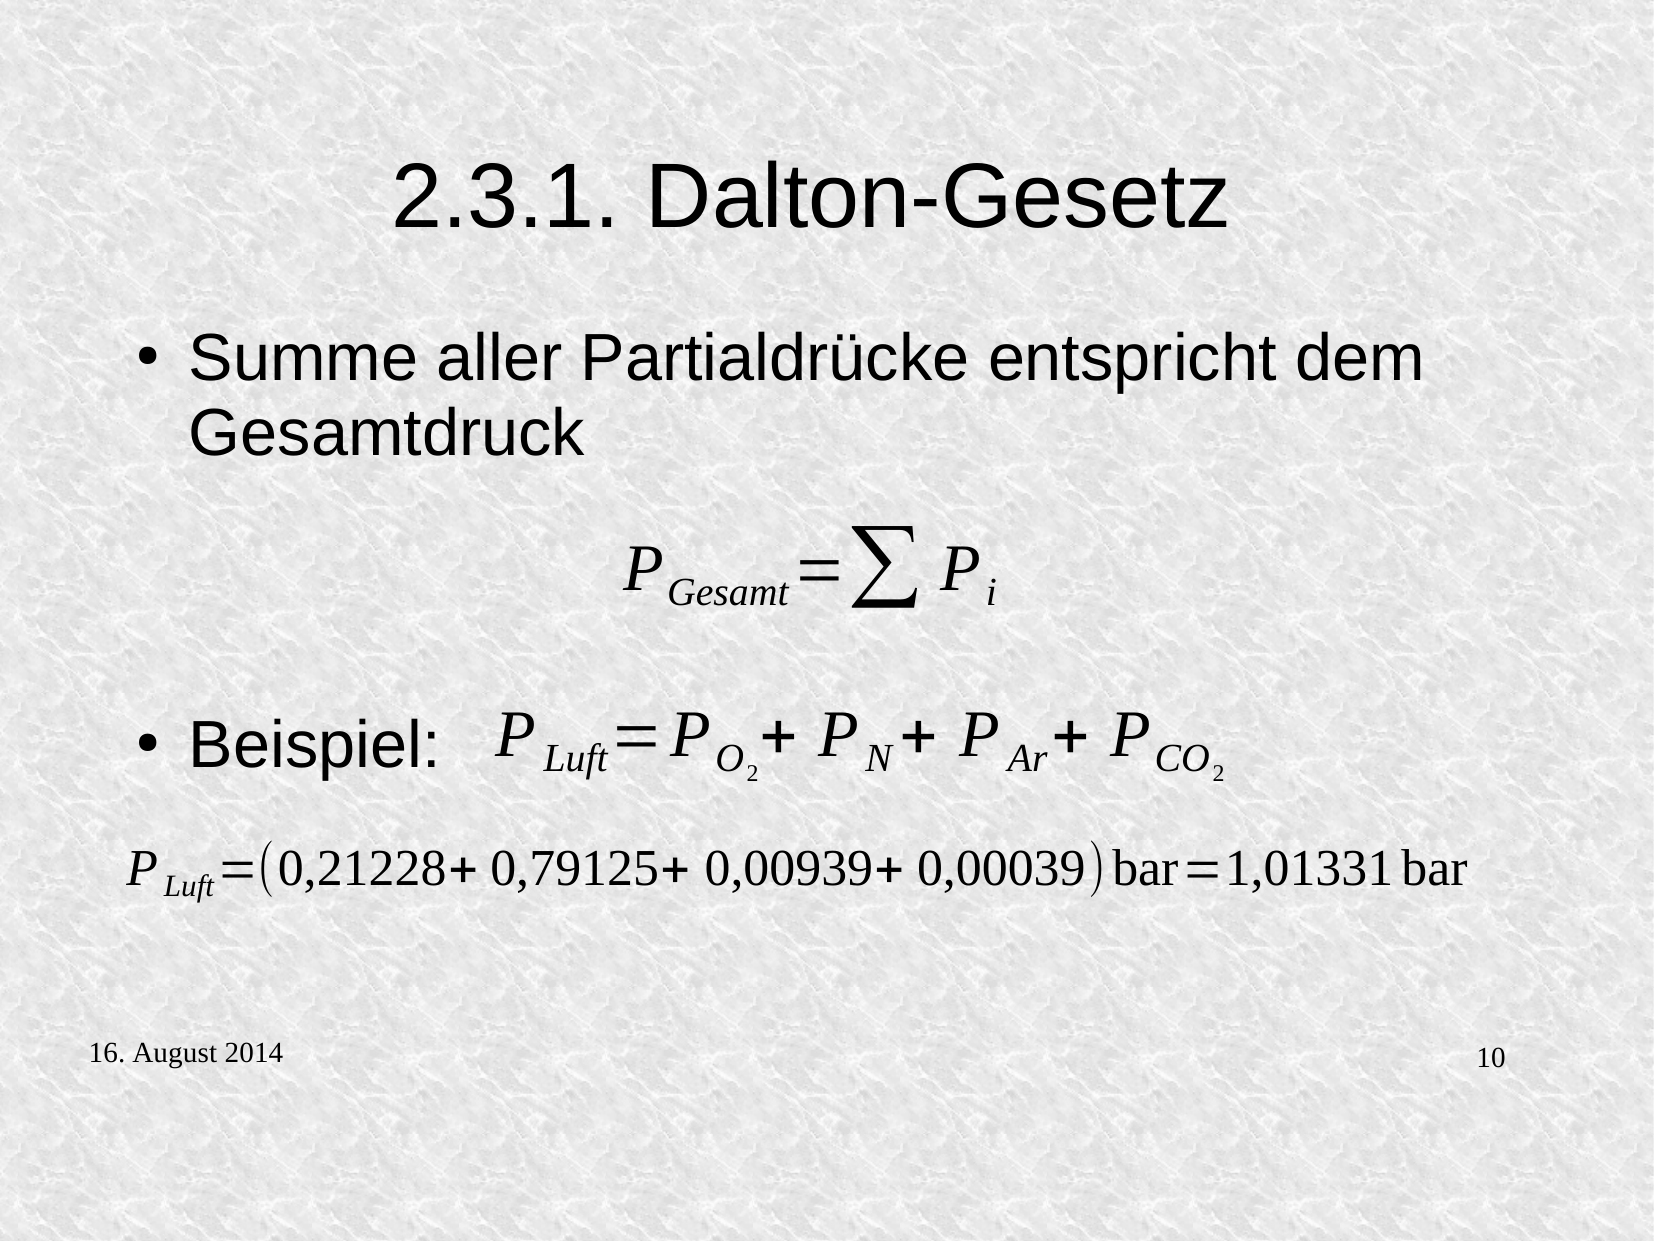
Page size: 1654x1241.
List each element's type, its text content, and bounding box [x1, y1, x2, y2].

chart [612, 521, 1004, 667]
chart [484, 696, 1231, 787]
list Summe aller Partialdrücke entspricht dem Gesamtdruck Beispiel: [118, 319, 1571, 945]
picture [0, 0, 1654, 1241]
chart [117, 838, 1477, 905]
title 2.3.1. Dalton-Gesetz [118, 112, 1506, 281]
